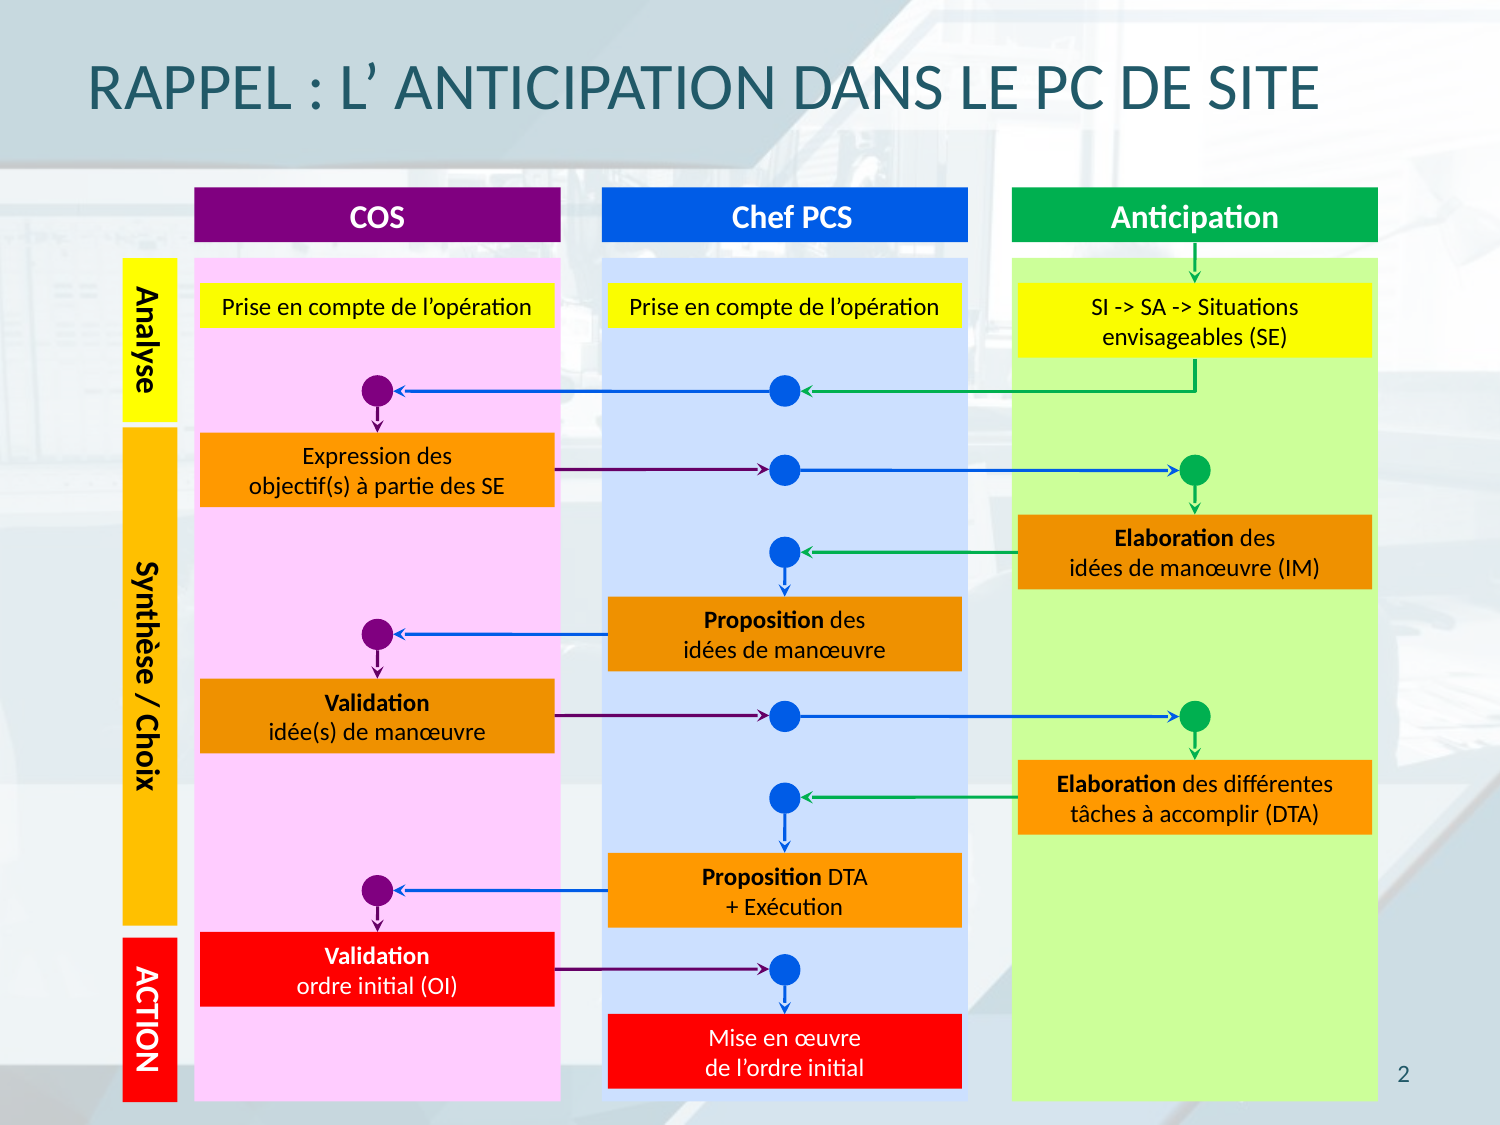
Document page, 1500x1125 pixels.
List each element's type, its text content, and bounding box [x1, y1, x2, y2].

text_box Analyse [122, 258, 178, 423]
text_box COS [194, 187, 561, 243]
text_box Validation idée(s) de manœuvre [200, 678, 555, 754]
text_box [601, 257, 968, 1102]
text_box Mise en œuvre de l’ordre initial [607, 1013, 962, 1089]
title Rappel : l’ ANTICIPATION dans le pc de site [37, 30, 1372, 135]
text_box ACTION [122, 937, 178, 1103]
text_box [1011, 257, 1378, 1102]
text_box Expression des objectif(s) à partie des SE [200, 432, 555, 508]
text_box Elaboration des différentes tâches à accomplir (DTA) [1017, 759, 1373, 835]
text_box Proposition DTA + Exécution [607, 852, 962, 928]
text_box Chef PCS [601, 187, 968, 243]
text_box Prise en compte de l’opération [607, 283, 962, 328]
slide_number <numéro> [1074, 1042, 1425, 1103]
text_box Prise en compte de l’opération [200, 283, 555, 328]
text_box [194, 257, 561, 1102]
text_box SI -> SA -> Situations envisageables (SE) [1017, 282, 1373, 358]
text_box Synthèse / Choix [122, 427, 178, 926]
text_box Proposition des idées de manœuvre [607, 596, 962, 672]
text_box Validation ordre initial (OI) [200, 931, 555, 1007]
text_box Anticipation [1011, 187, 1378, 243]
text_box Elaboration des idées de manœuvre (IM) [1017, 514, 1373, 590]
